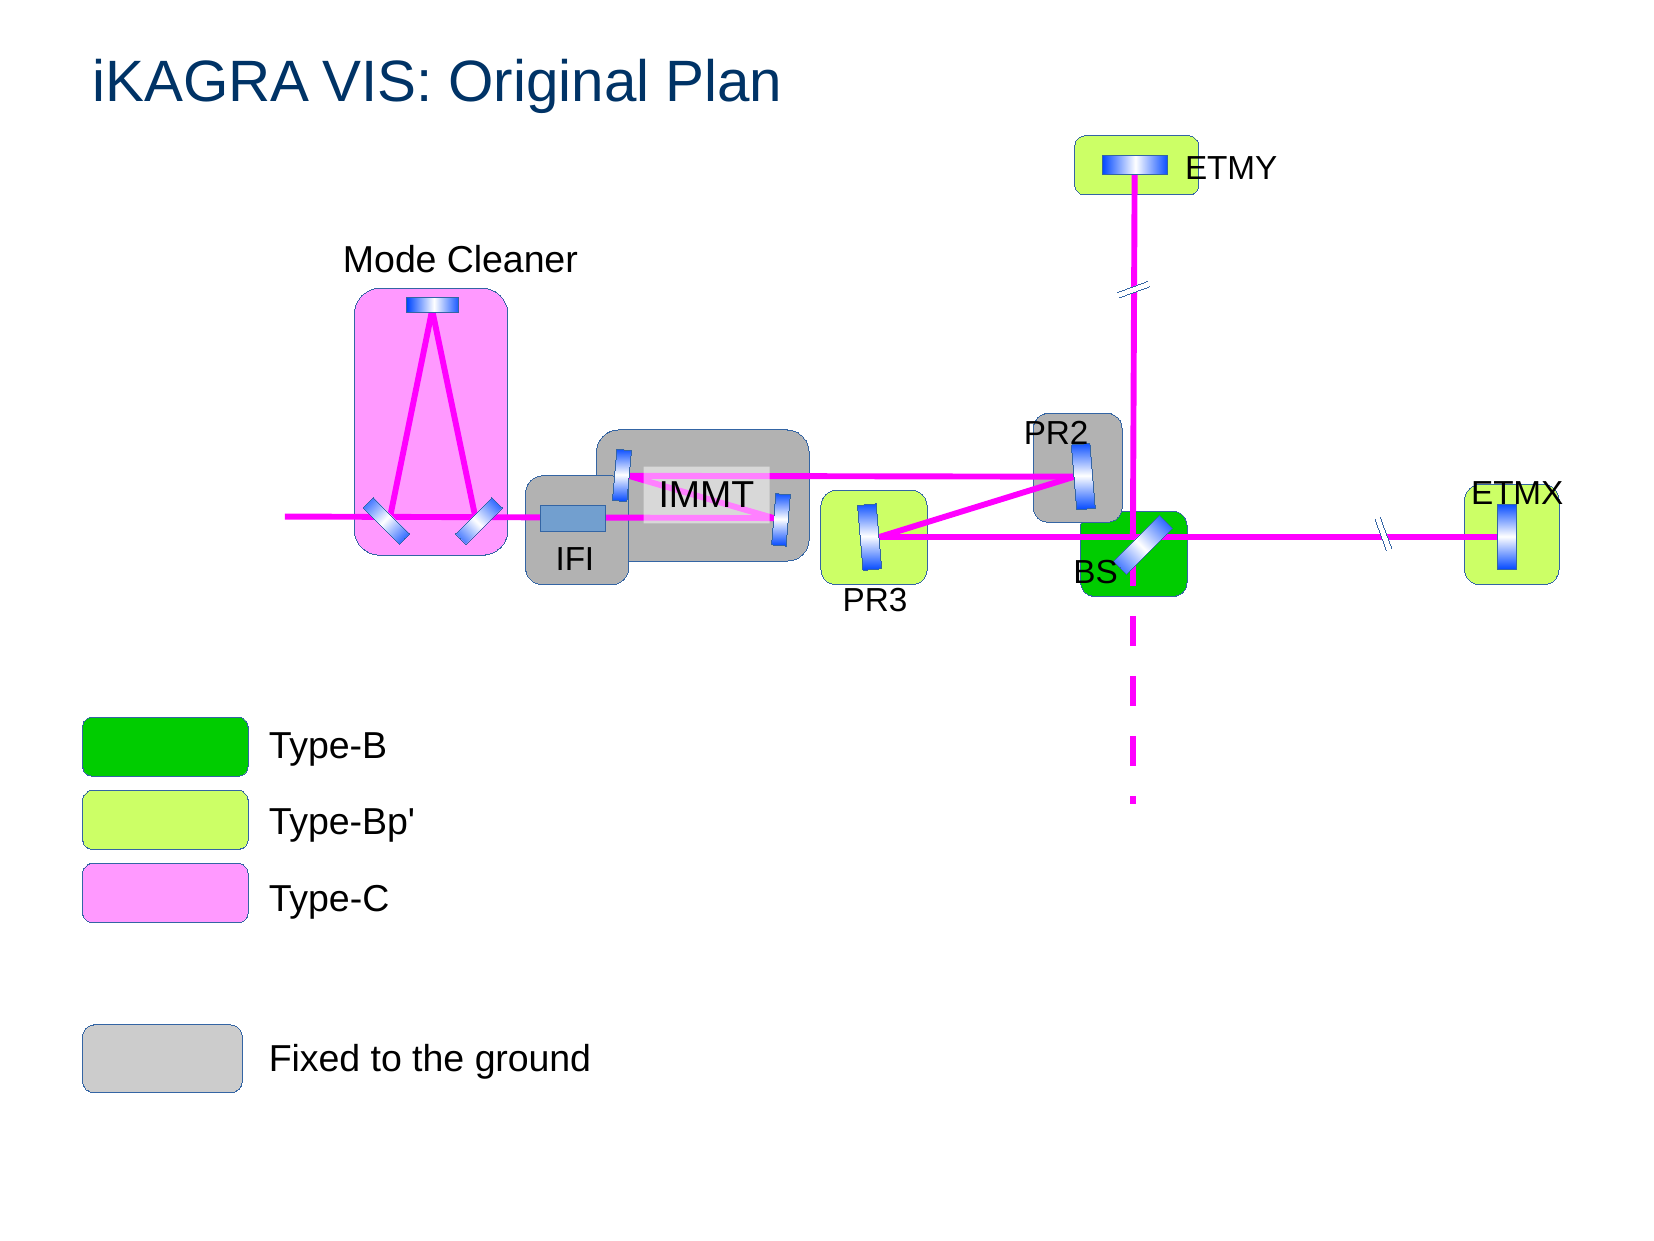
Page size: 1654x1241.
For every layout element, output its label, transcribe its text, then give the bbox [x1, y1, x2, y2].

text_box [1118, 281, 1151, 297]
text_box [1033, 480, 1050, 486]
text_box [1080, 511, 1188, 597]
text_box [1074, 135, 1198, 195]
text_box [820, 490, 928, 582]
text_box [82, 863, 249, 923]
text_box [354, 289, 508, 556]
text_box Type-C [253, 870, 405, 928]
text_box ETMY [1170, 141, 1293, 194]
text_box Type-B [254, 716, 403, 774]
text_box [82, 790, 249, 850]
text_box [82, 1024, 243, 1093]
text_box [903, 526, 928, 534]
text_box [1033, 413, 1130, 534]
text_box ETMX [1456, 467, 1579, 520]
text_box IMMT [643, 466, 770, 524]
text_box Type-Bp' [254, 793, 431, 851]
text_box [82, 717, 249, 777]
text_box Fixed to the ground [253, 1029, 606, 1087]
text_box Mode Cleaner [328, 231, 593, 289]
text_box PR2 [1008, 406, 1109, 459]
text_box iKAGRA VIS: Original Plan [77, 41, 798, 121]
text_box [1376, 518, 1391, 551]
text_box [1464, 520, 1560, 585]
text_box PR3 [827, 574, 923, 627]
text_box [525, 429, 810, 585]
text_box IFI [540, 532, 644, 585]
text_box BS [1058, 546, 1133, 599]
